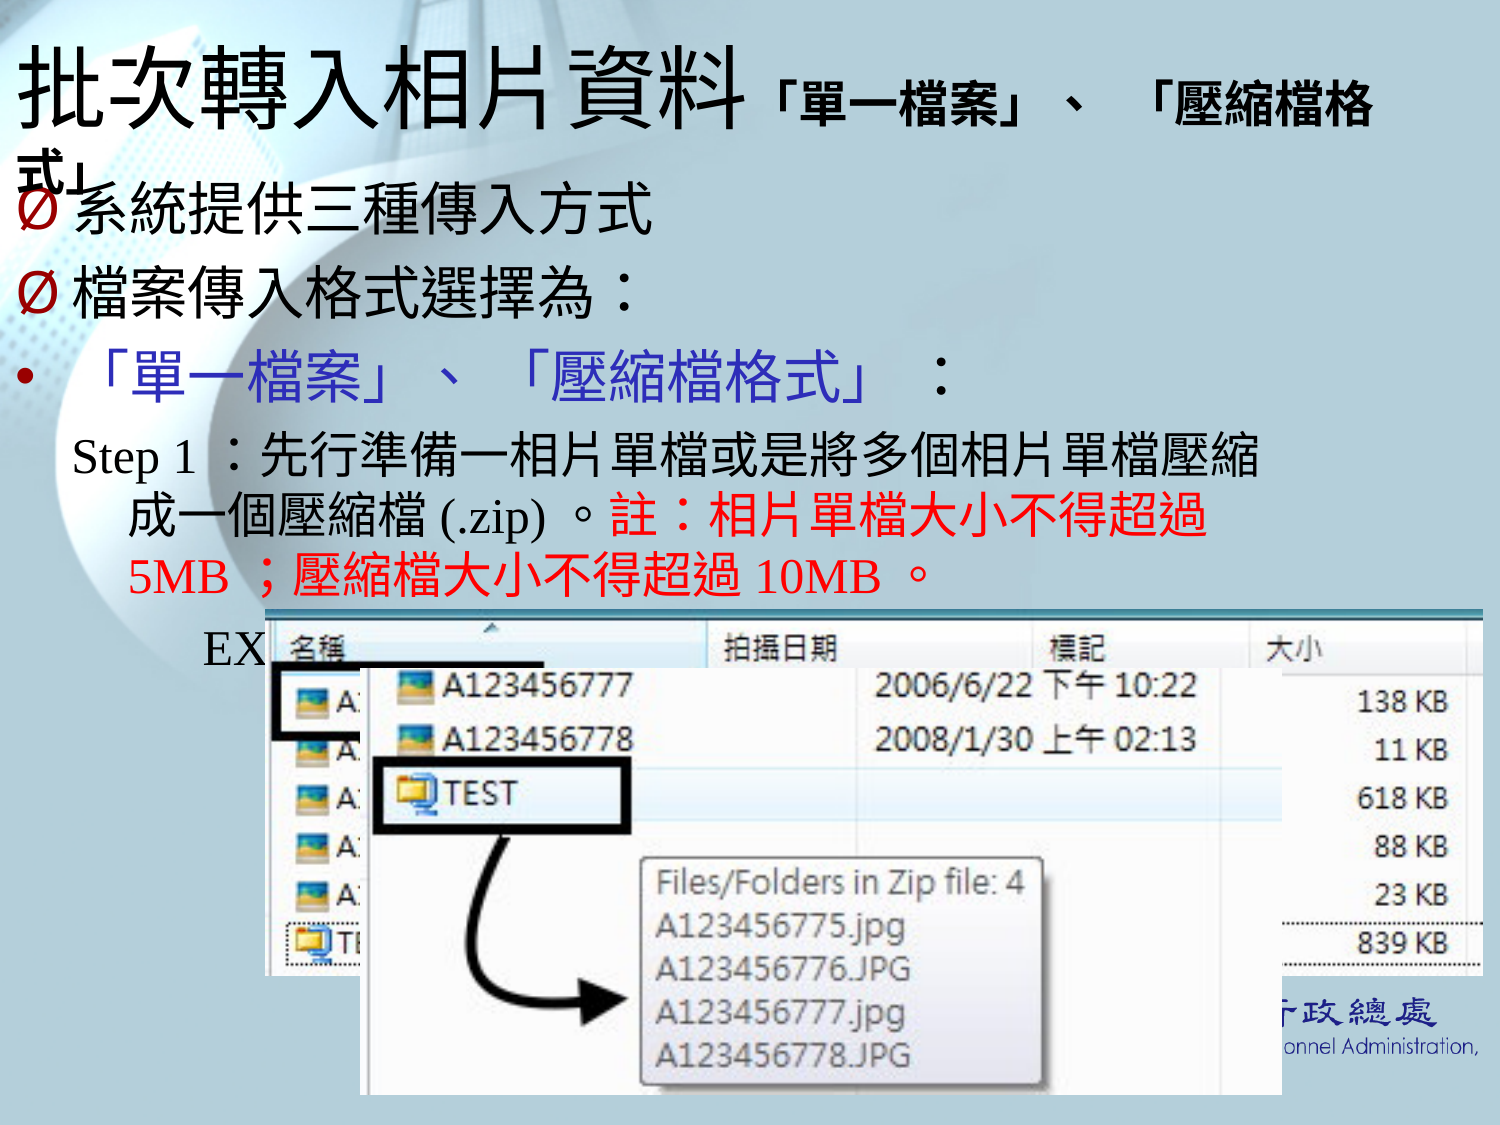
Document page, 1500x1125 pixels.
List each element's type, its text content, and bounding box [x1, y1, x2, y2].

list 系統提供三種傳入方式 檔案傳入格式選擇為： 「單一檔案」、 「壓縮檔格式」 ： Step 1：先行準備一相片單檔或是將多個相片單檔壓縮成一個壓縮檔(.zip)。註：相片單檔大小不得超過5MB；壓縮檔大小不得超過10MB。 EX： [0, 164, 1276, 1010]
text_box 批次轉入相片資料「單一檔案」、 「壓縮檔格式」 [0, 23, 1483, 161]
picture [265, 609, 1483, 1095]
